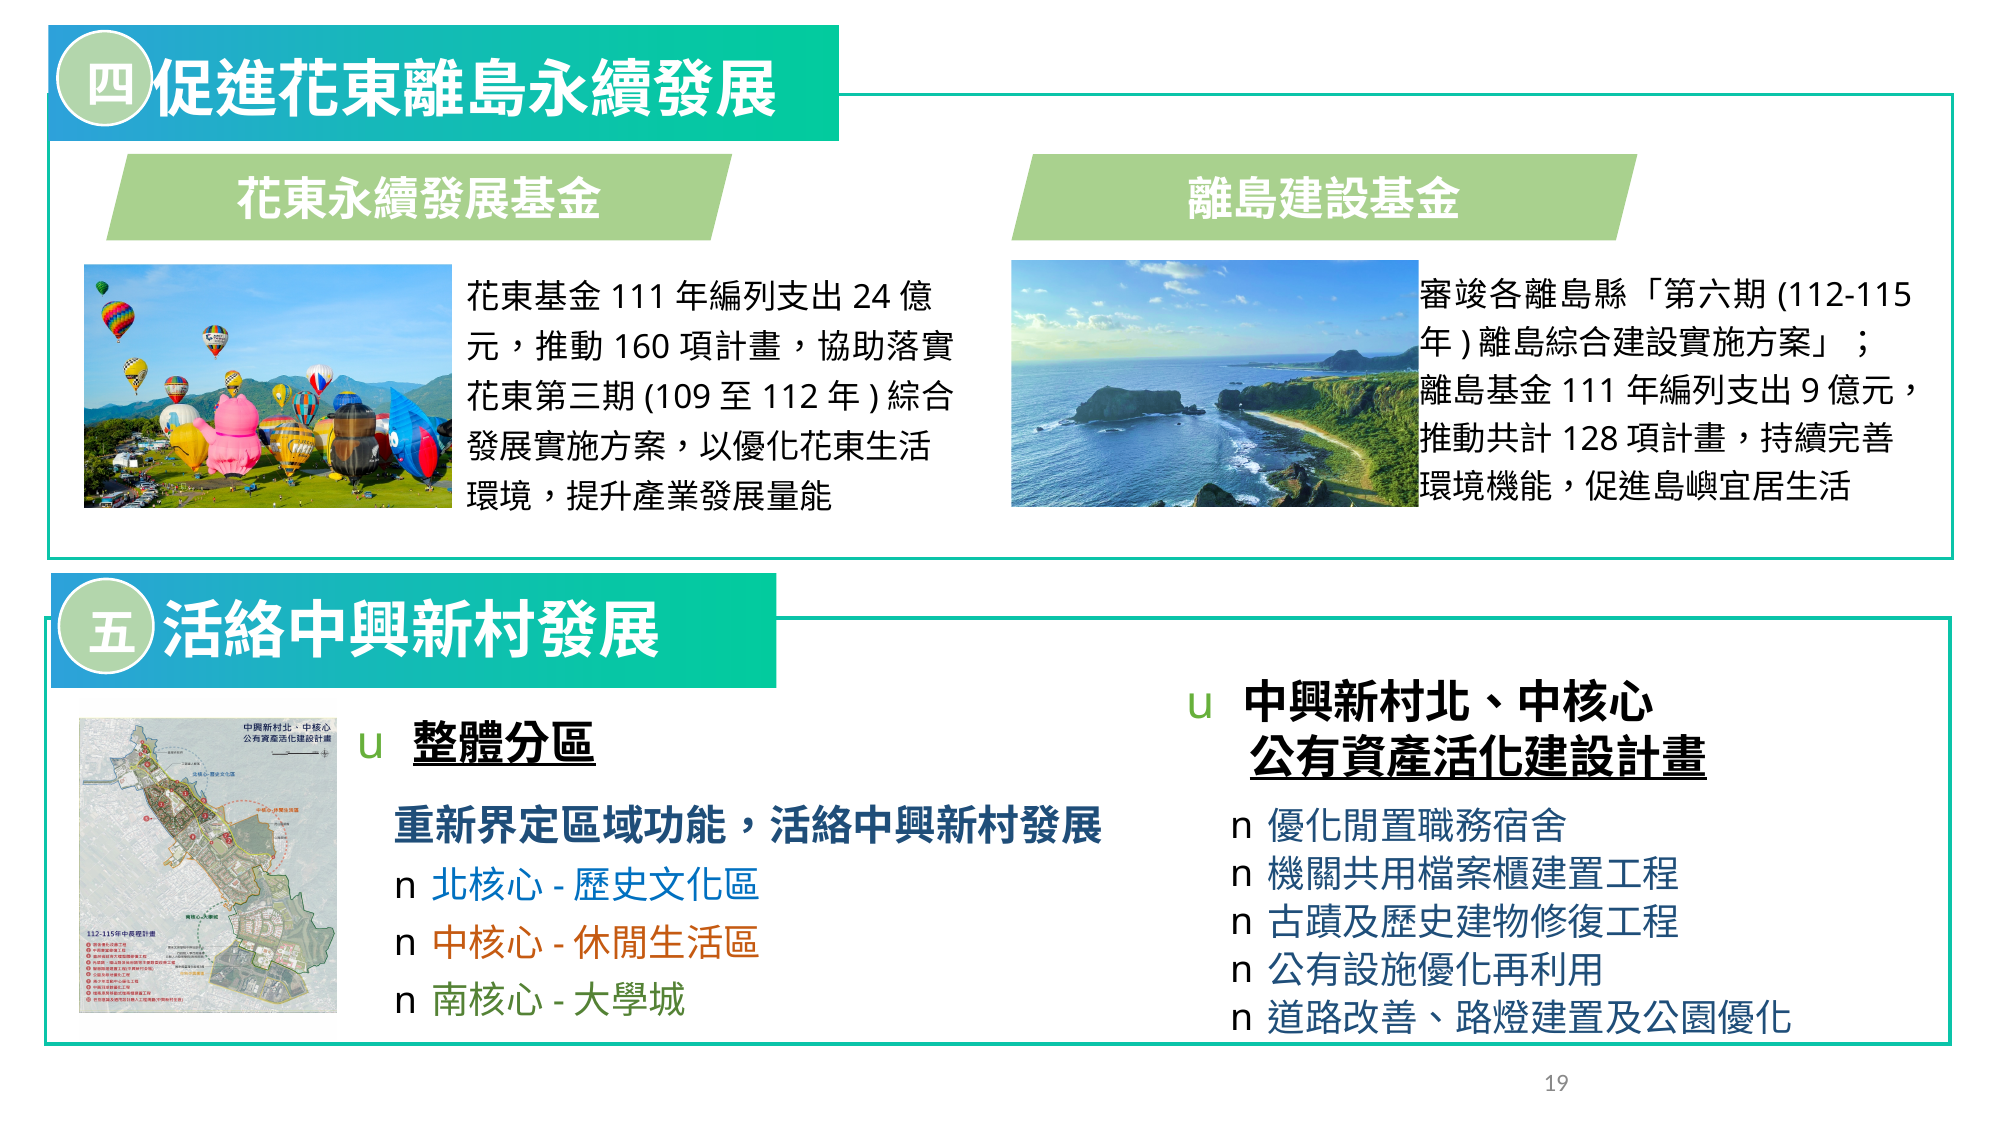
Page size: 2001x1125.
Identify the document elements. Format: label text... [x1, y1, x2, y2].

picture [84, 264, 452, 508]
text_box 活絡中興新村發展 [146, 582, 763, 673]
text_box 四 [57, 31, 152, 126]
text_box 花東永續發展基金 [106, 153, 733, 241]
picture [46, 23, 842, 143]
text_box 中興新村北、中核心 公有資產活化建設計畫 [1171, 665, 1754, 792]
text_box 優化閒置職務宿舍 機關共用檔案櫃建置工程 古蹟及歷史建物修復工程 公有設施優化再利用 道路改善、路燈建置及公園優化 [1215, 791, 1872, 1068]
text_box 重新界定區域功能，活絡中興新村發展 [378, 786, 1205, 858]
text_box 花東基金111年編列支出24億元，推動160項計畫，協助落實花東第三期(109至112年)綜合發展實施方案，以優化花東生活環境，提升產業發展量能 [451, 257, 970, 522]
picture [79, 699, 337, 1040]
text_box 離島建設基金 [1011, 154, 1638, 241]
text_box 審竣各離島縣「第六期(112-115年)離島綜合建設實施方案」； 離島基金111年編列支出9億元，推動共計128項計畫，持續完善環境機能，促進島嶼宜居生活 [1359, 257, 1936, 511]
text_box 促進花東離島永續發展 [137, 41, 831, 133]
text_box [1528, 1051, 1979, 1112]
text_box 五 [58, 578, 154, 673]
picture [48, 571, 779, 690]
text_box 北核心-歷史文化區 中核心-休閒生活區 南核心-大學城 [378, 853, 975, 1031]
picture [1011, 260, 1419, 507]
text_box 整體分區 [341, 706, 711, 777]
